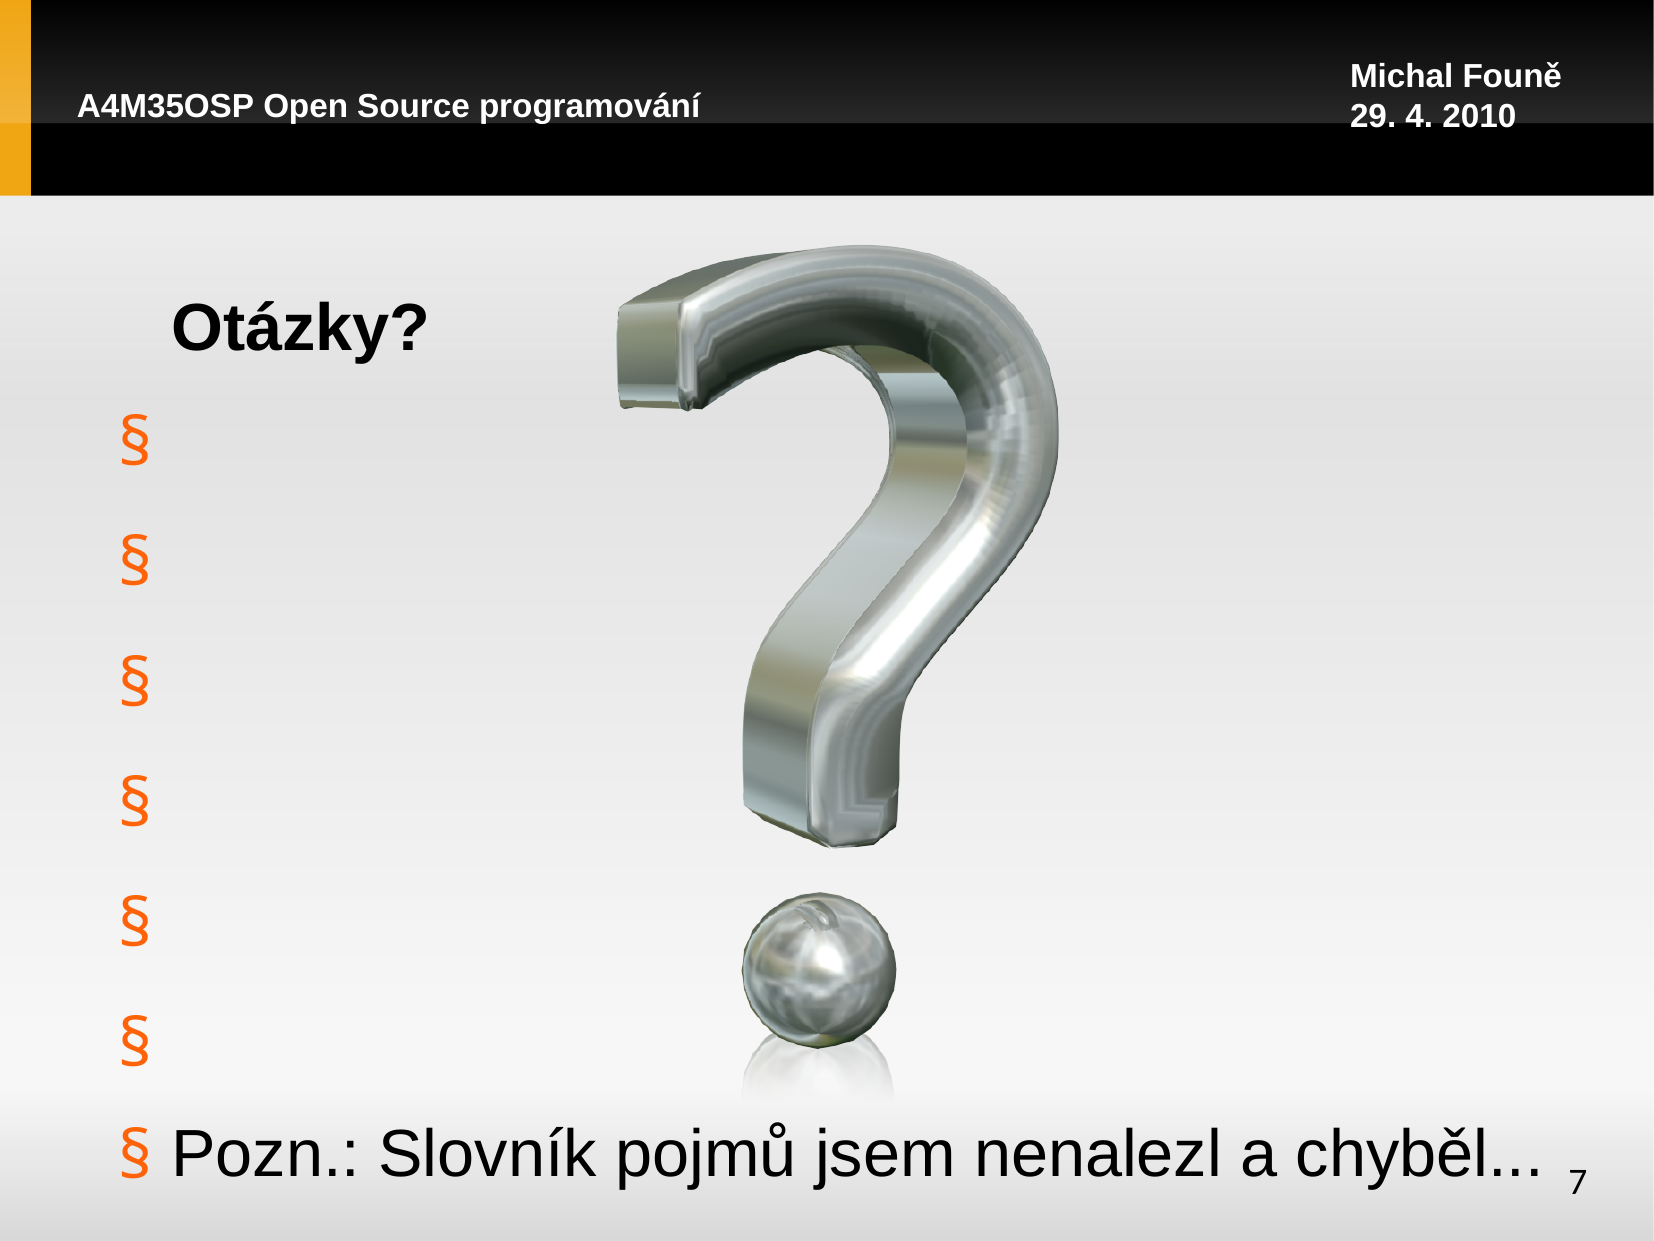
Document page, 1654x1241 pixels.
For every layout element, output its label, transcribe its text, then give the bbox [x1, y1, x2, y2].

text_box 7 [1553, 1159, 1608, 1220]
picture [615, 245, 1059, 1102]
title Michal Founě 29. 4. 2010 [1350, 53, 1649, 135]
title A4M35OSP Open Source programování [76, 83, 751, 124]
list Otázky? Pozn.: Slovník pojmů jsem nenalezl a chyběl... [82, 290, 1571, 1195]
